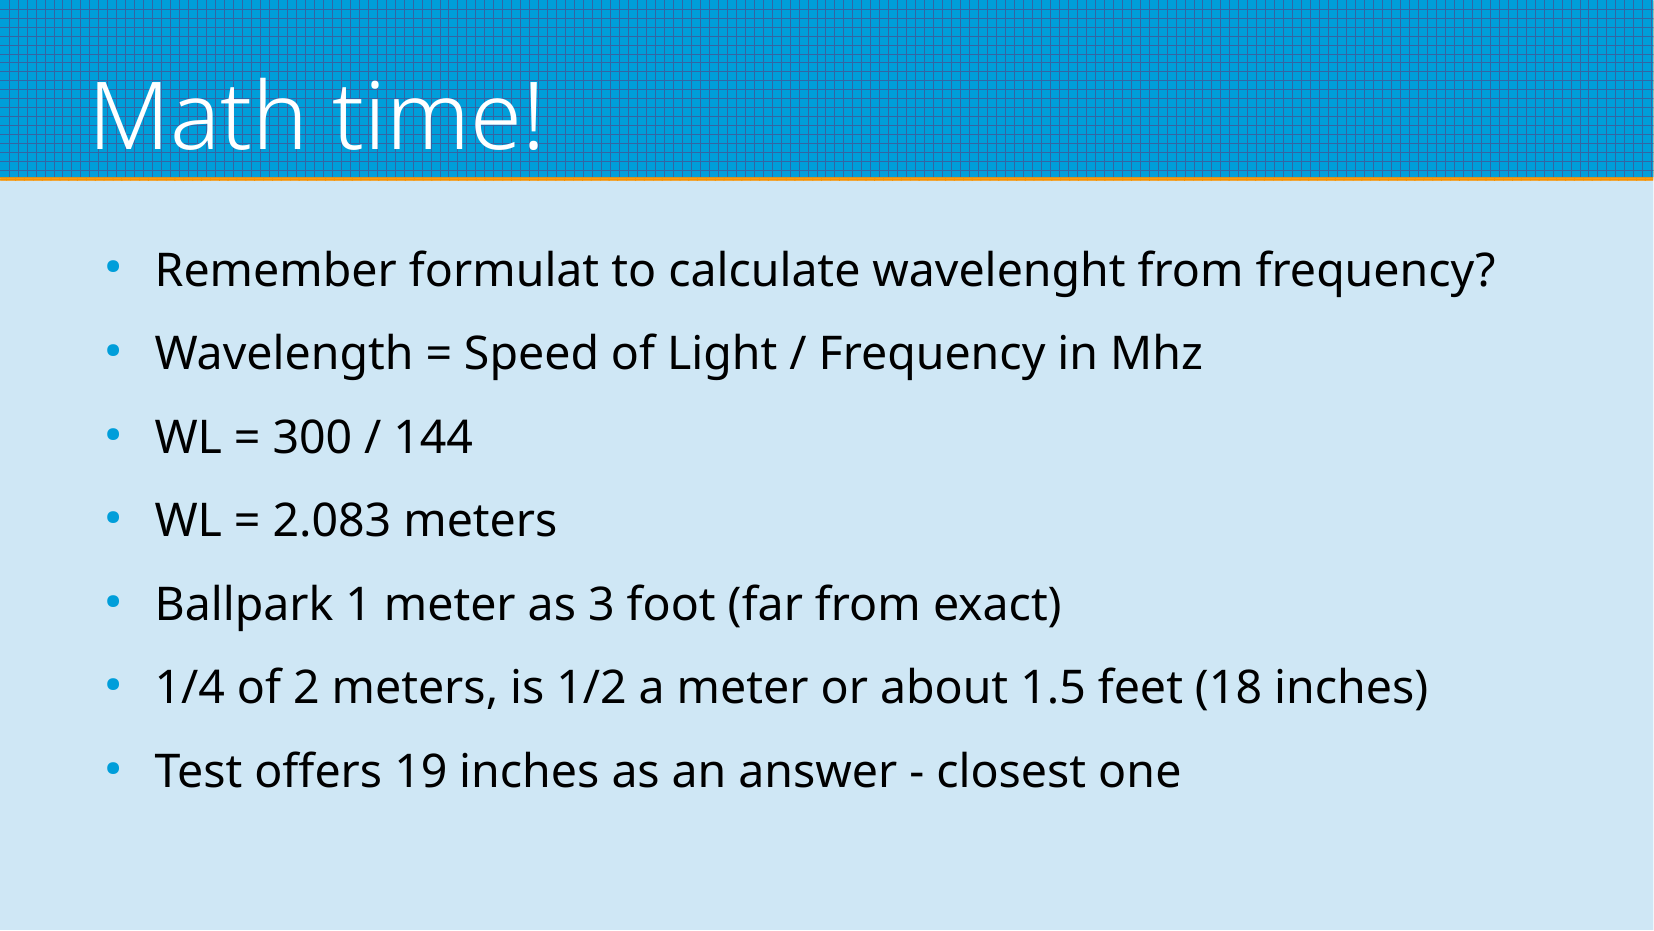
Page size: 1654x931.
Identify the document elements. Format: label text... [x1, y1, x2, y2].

title Math time! [88, 14, 1565, 178]
list Remember formulat to calculate wavelenght from frequency? Wavelength = Speed of Light / Frequency in Mhz WL = 300 / 144 WL = 2.083 meters Ballpark 1 meter as 3 foot (far from exact) 1/4 of 2 meters, is 1/2 a meter or about 1.5 feet (18 inches) Test offers 19 inches as an answer - closest one [88, 236, 1565, 813]
